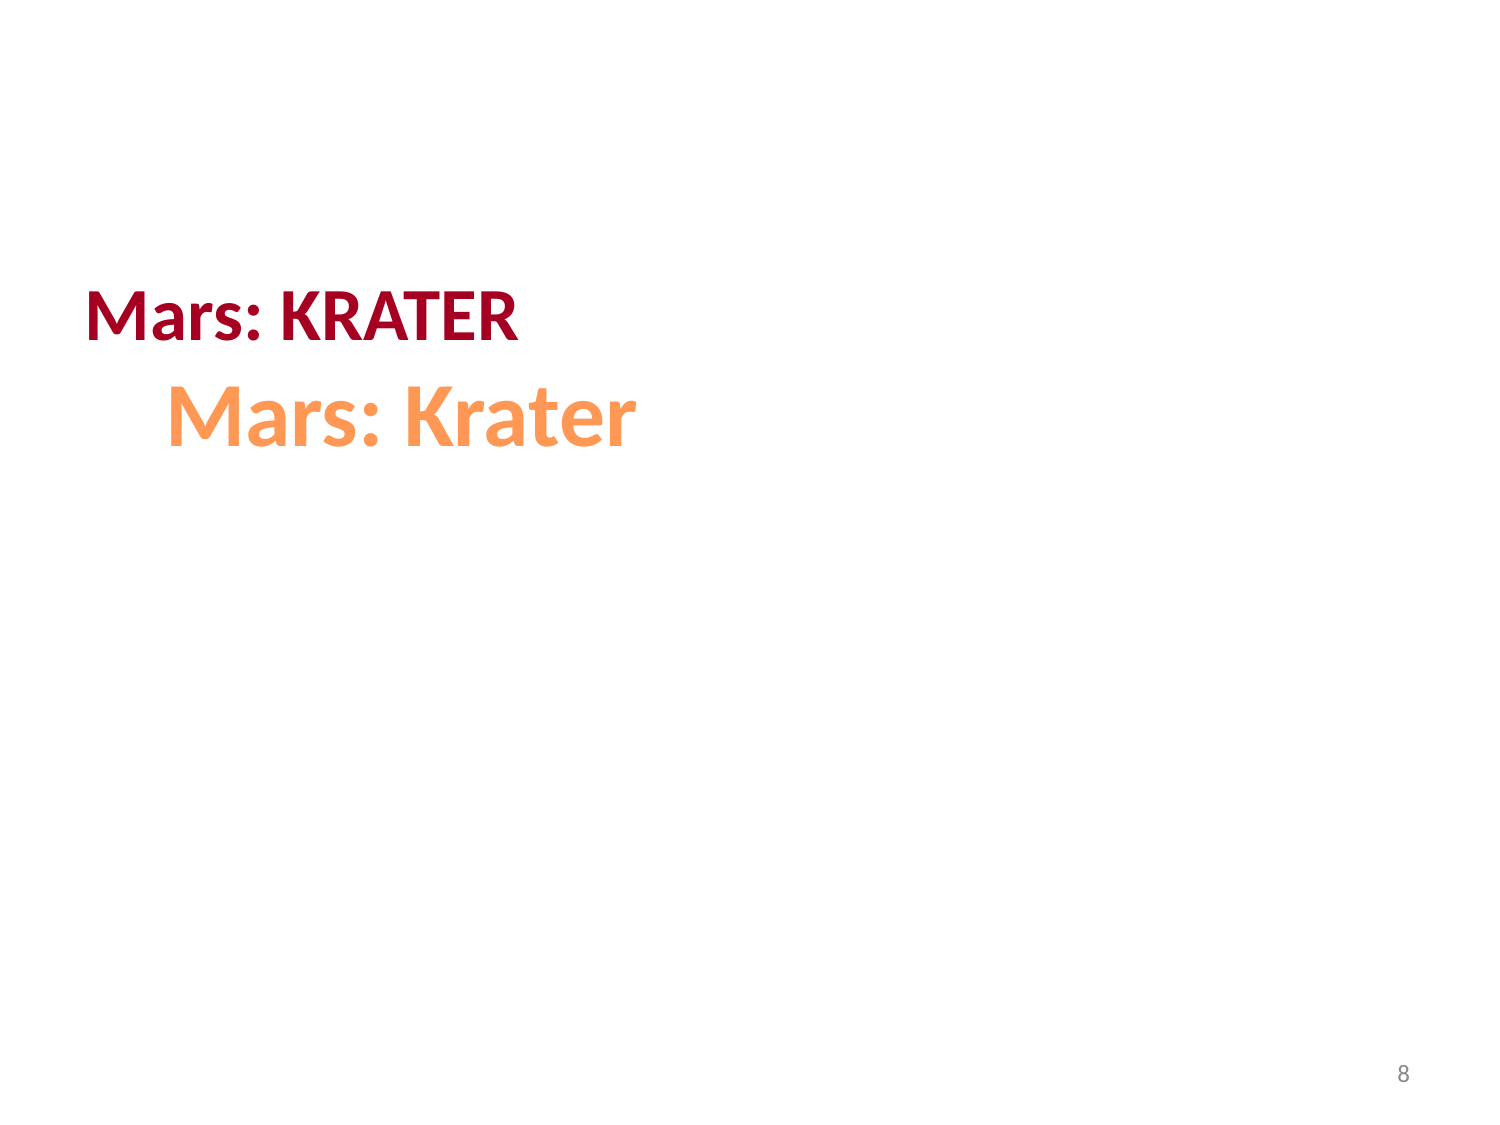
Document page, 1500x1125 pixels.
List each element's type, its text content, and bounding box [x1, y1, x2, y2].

title Mars: Krater [150, 316, 1500, 504]
slide_number <number> [1074, 1042, 1425, 1103]
text_box Mars: KRATER [70, 257, 598, 363]
